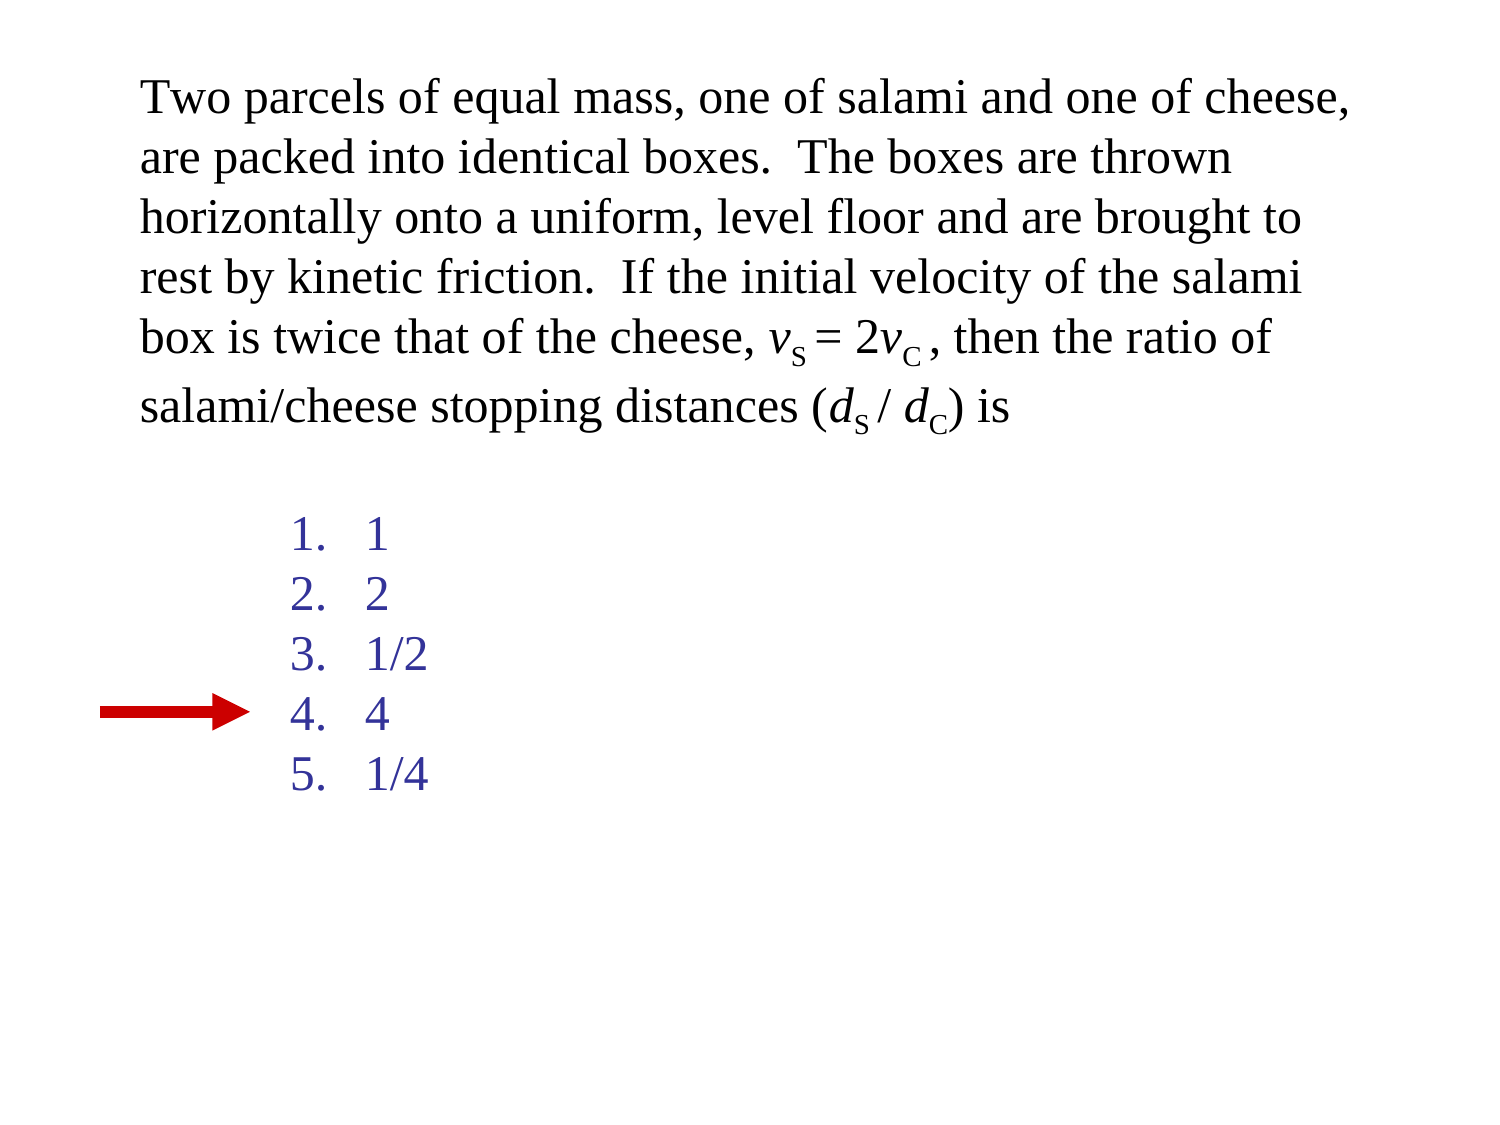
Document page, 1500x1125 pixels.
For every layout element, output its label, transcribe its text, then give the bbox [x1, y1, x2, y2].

text_box Two parcels of equal mass, one of salami and one of cheese, are packed into identical boxes. The boxes are thrown horizontally onto a uniform, level floor and are brought to rest by kinetic friction. If the initial velocity of the salami box is twice that of the cheese, vS = 2vC , then the ratio of salami/cheese stopping distances (dS / dC) is 1. 1 2. 2 3. 1/2 4. 4 5. 1/4 [125, 56, 1388, 809]
